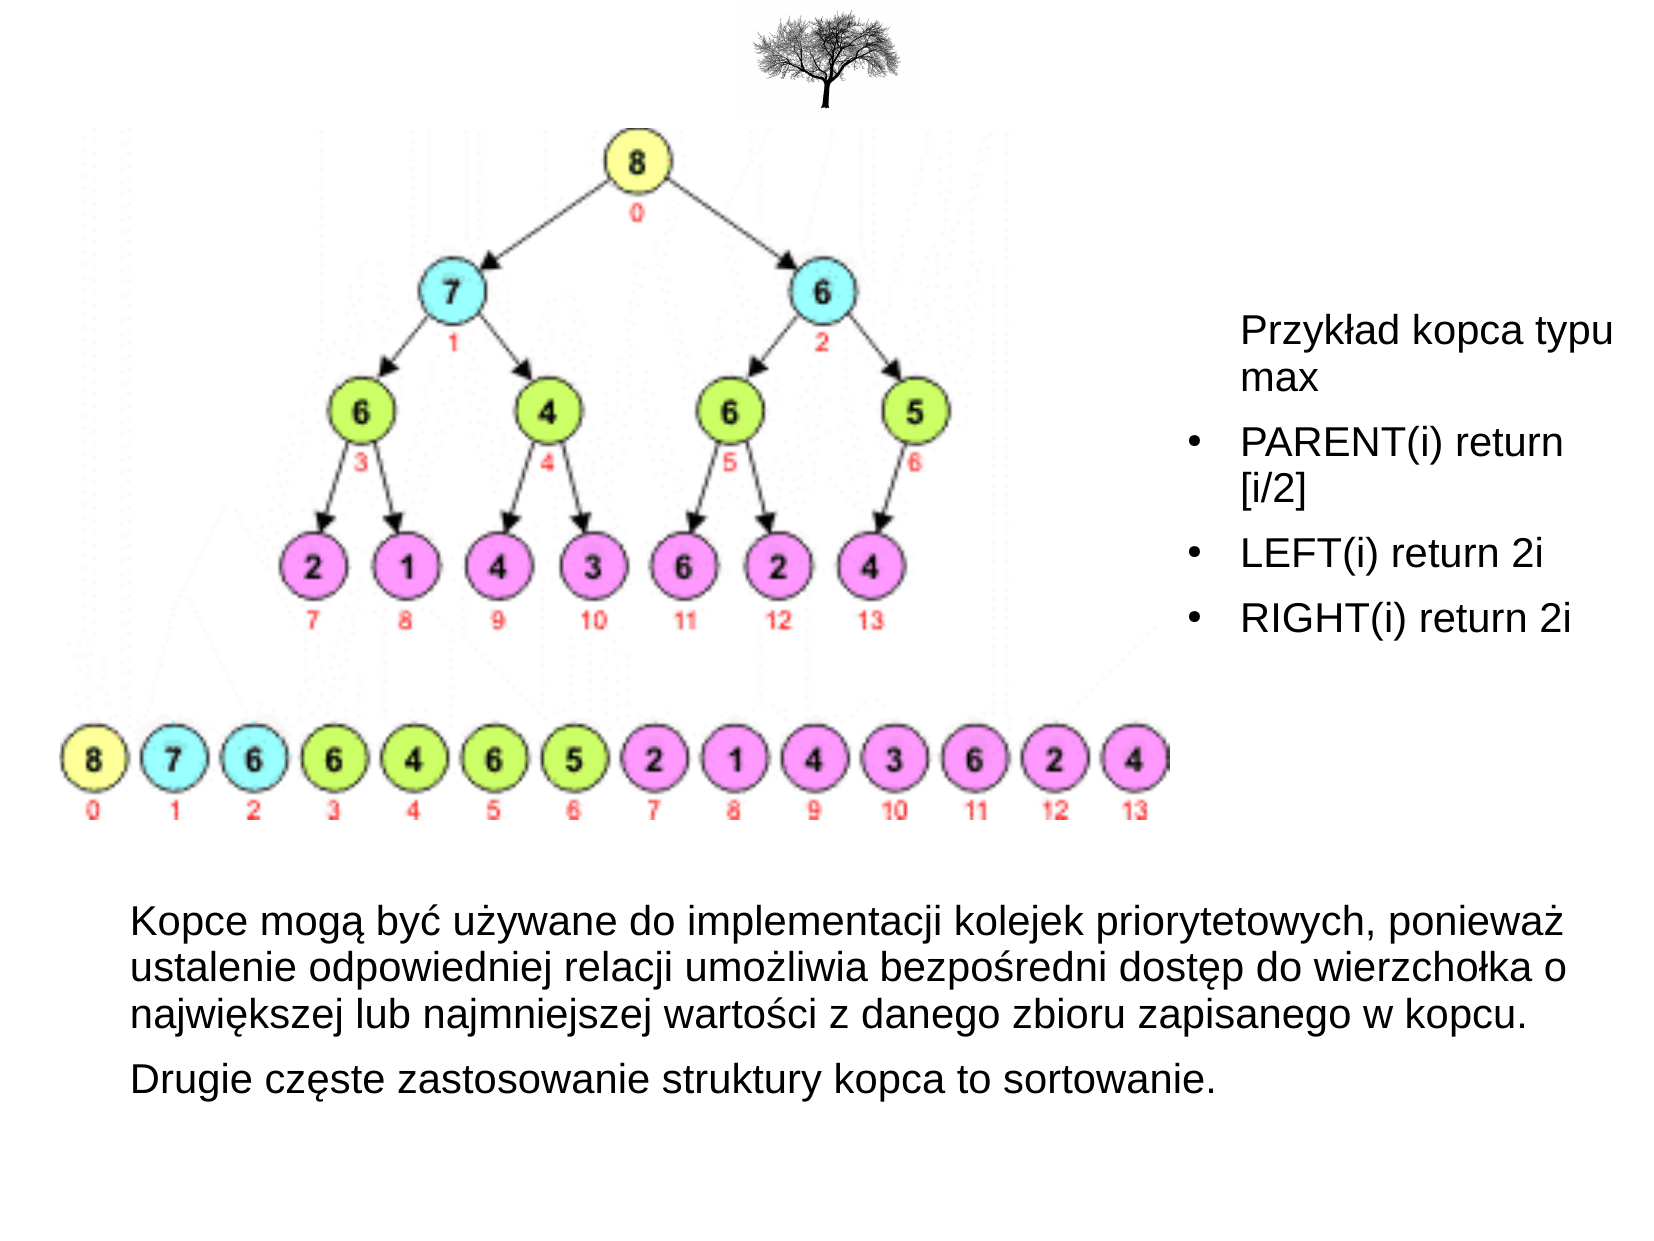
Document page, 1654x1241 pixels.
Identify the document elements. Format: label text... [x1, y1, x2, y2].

list Kopce mogą być używane do implementacji kolejek priorytetowych, ponieważ ustalenie odpowiedniej relacji umożliwia bezpośredni dostęp do wierzchołka o największej lub najmniejszej wartości z danego zbioru zapisanego w kopcu. Drugie częste zastosowanie struktury kopca to sortowanie. [59, 897, 1595, 1192]
list Przykład kopca typu max PARENT(i) return [i/2] LEFT(i) return 2i RIGHT(i) return 2i [1170, 307, 1630, 733]
picture [59, 128, 1170, 820]
picture [738, 0, 916, 119]
